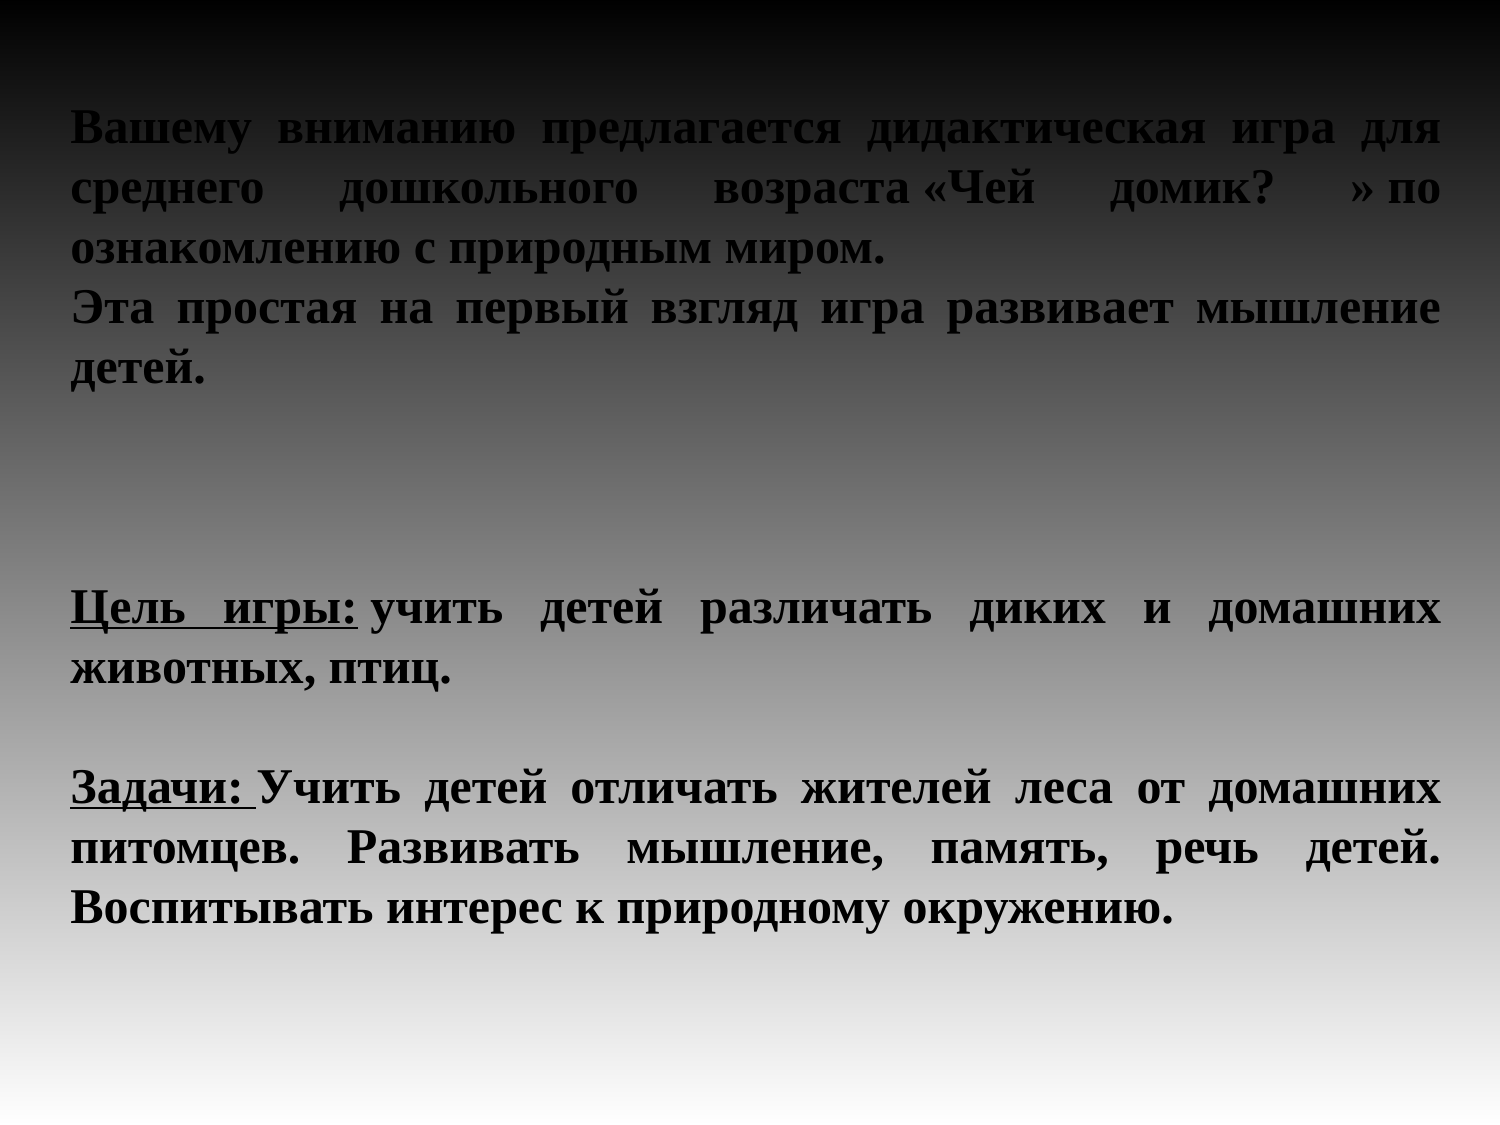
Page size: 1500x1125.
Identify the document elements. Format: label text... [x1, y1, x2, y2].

text_box Вашему вниманию предлагается дидактическая игра для среднего дошкольного возраста «Чей домик? » по ознакомлению с природным миром. Эта простая на первый взгляд игра развивает мышление детей. Цель игры: учить детей различать диких и домашних животных, птиц. Задачи: Учить детей отличать жителей леса от домашних питомцев. Развивать мышление, память, речь детей. Воспитывать интерес к природному окружению. [70, 93, 1442, 1054]
